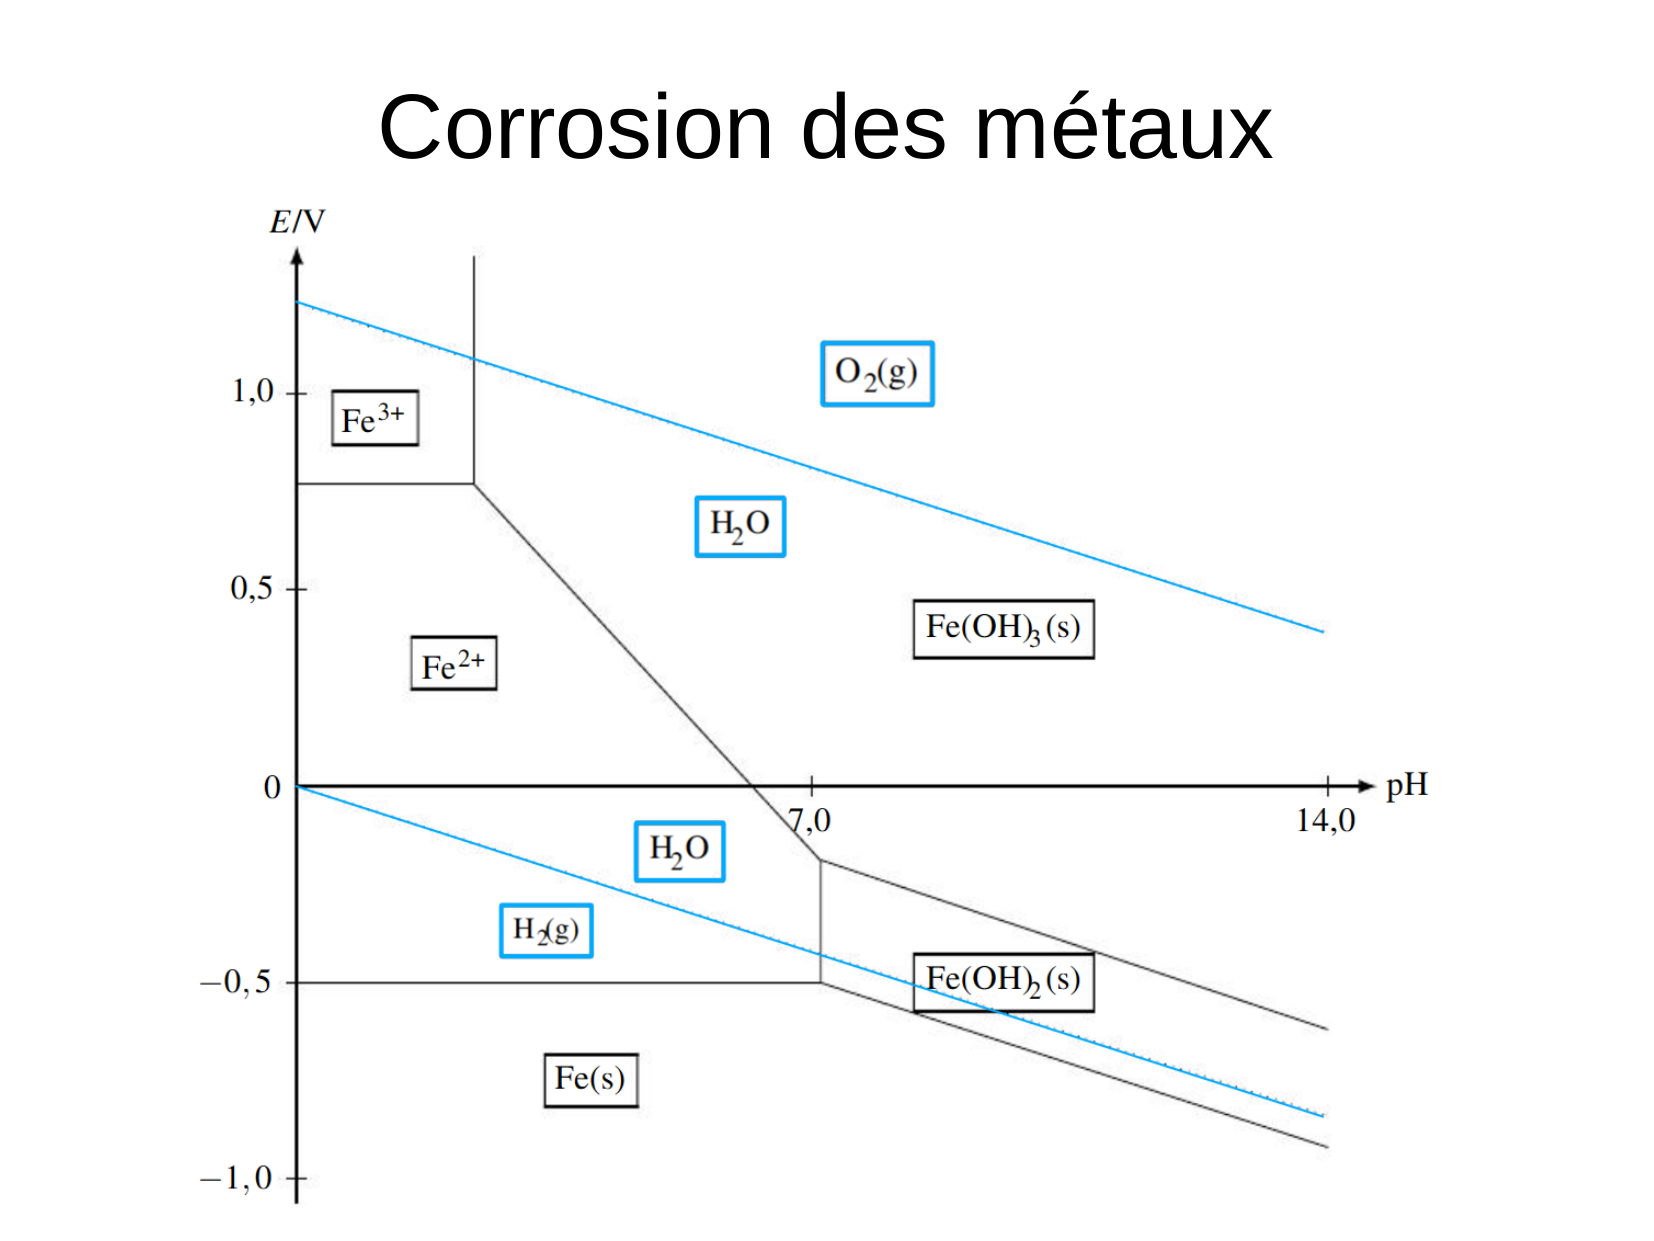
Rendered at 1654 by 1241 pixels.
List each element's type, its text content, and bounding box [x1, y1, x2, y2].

title Corrosion des métaux [82, 23, 1571, 231]
picture [197, 204, 1441, 1205]
